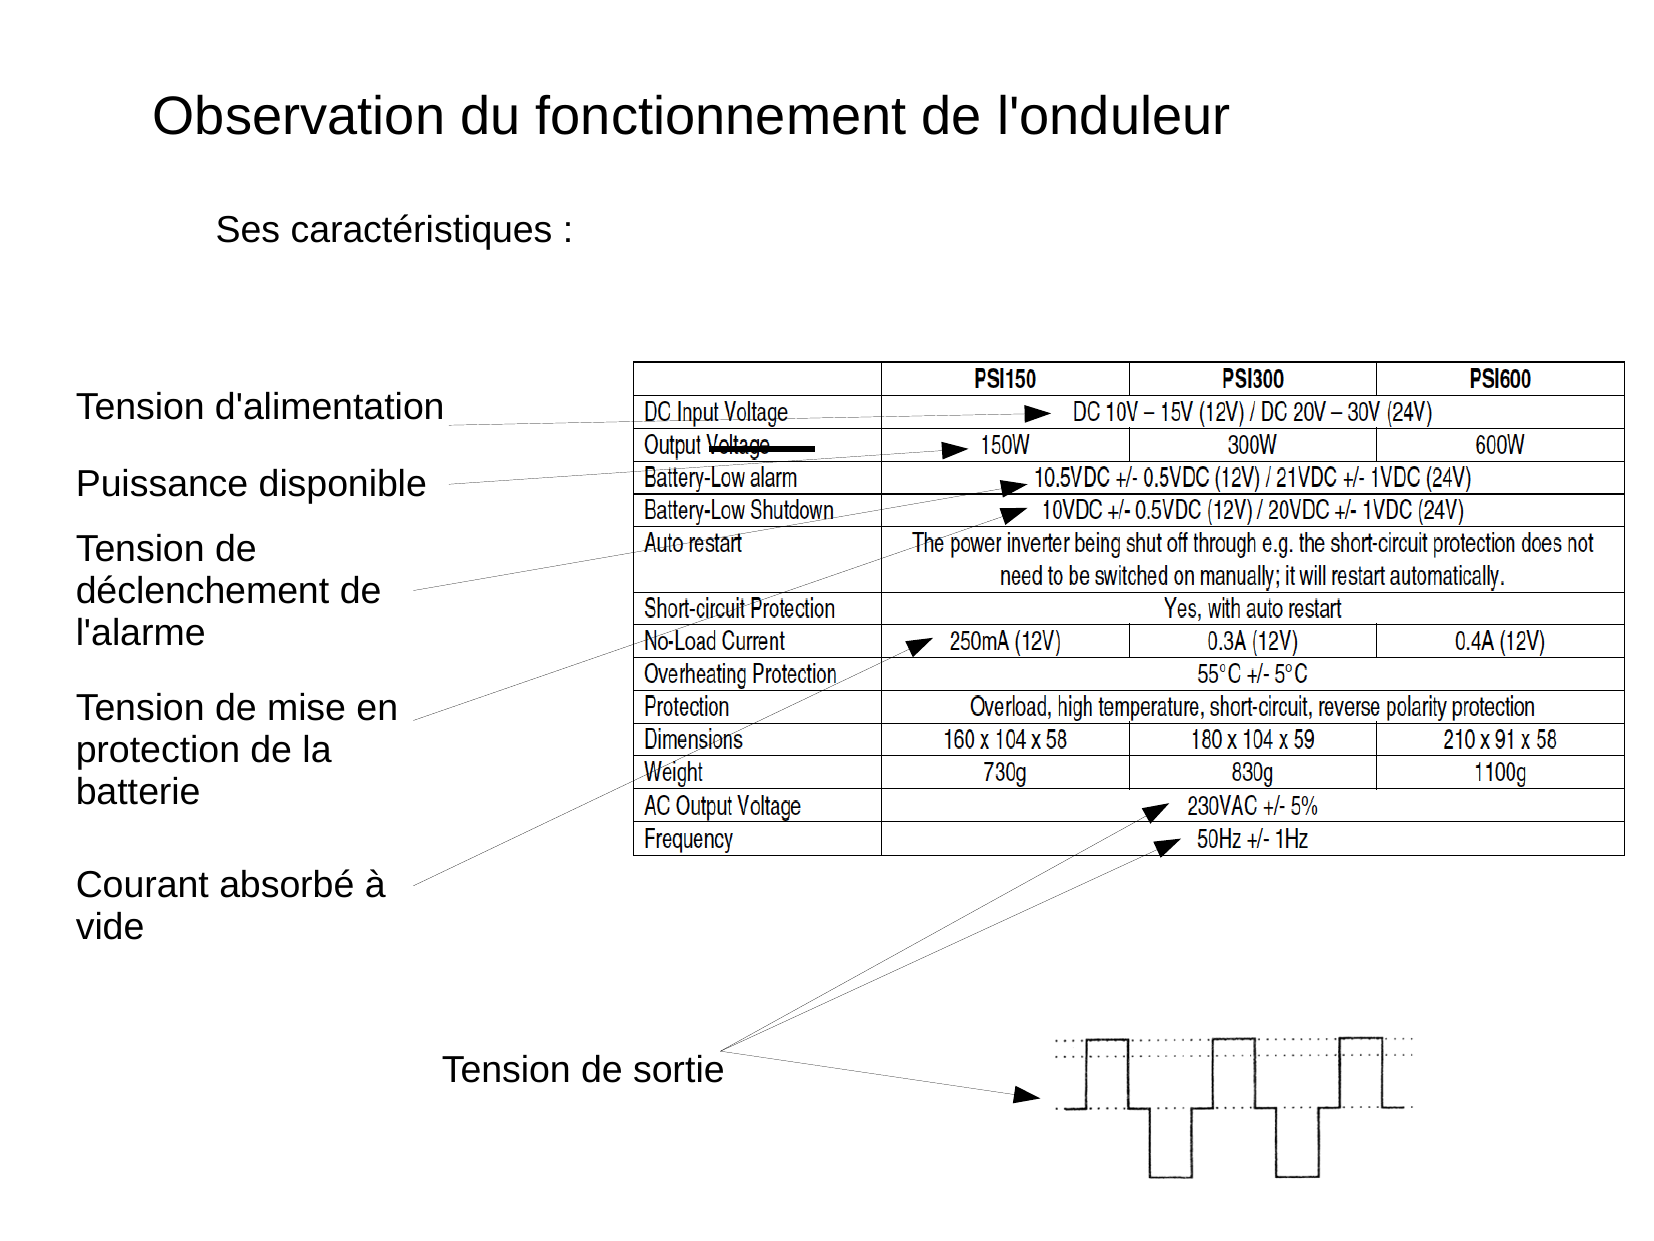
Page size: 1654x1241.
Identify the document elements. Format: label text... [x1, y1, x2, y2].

text_box Observation du fonctionnement de l'onduleur [137, 78, 1244, 154]
text_box Tension d'alimentation [61, 377, 461, 435]
text_box Puissance disponible [61, 454, 443, 512]
text_box Courant absorbé à vide [61, 856, 449, 956]
picture [625, 354, 1630, 863]
text_box Tension de sortie [427, 1041, 741, 1099]
text_box Ses caractéristiques : [200, 200, 1607, 258]
text_box Tension de déclenchement de l'alarme [61, 519, 449, 661]
text_box Tension de mise en protection de la batterie [61, 679, 449, 820]
picture [1040, 1015, 1418, 1188]
